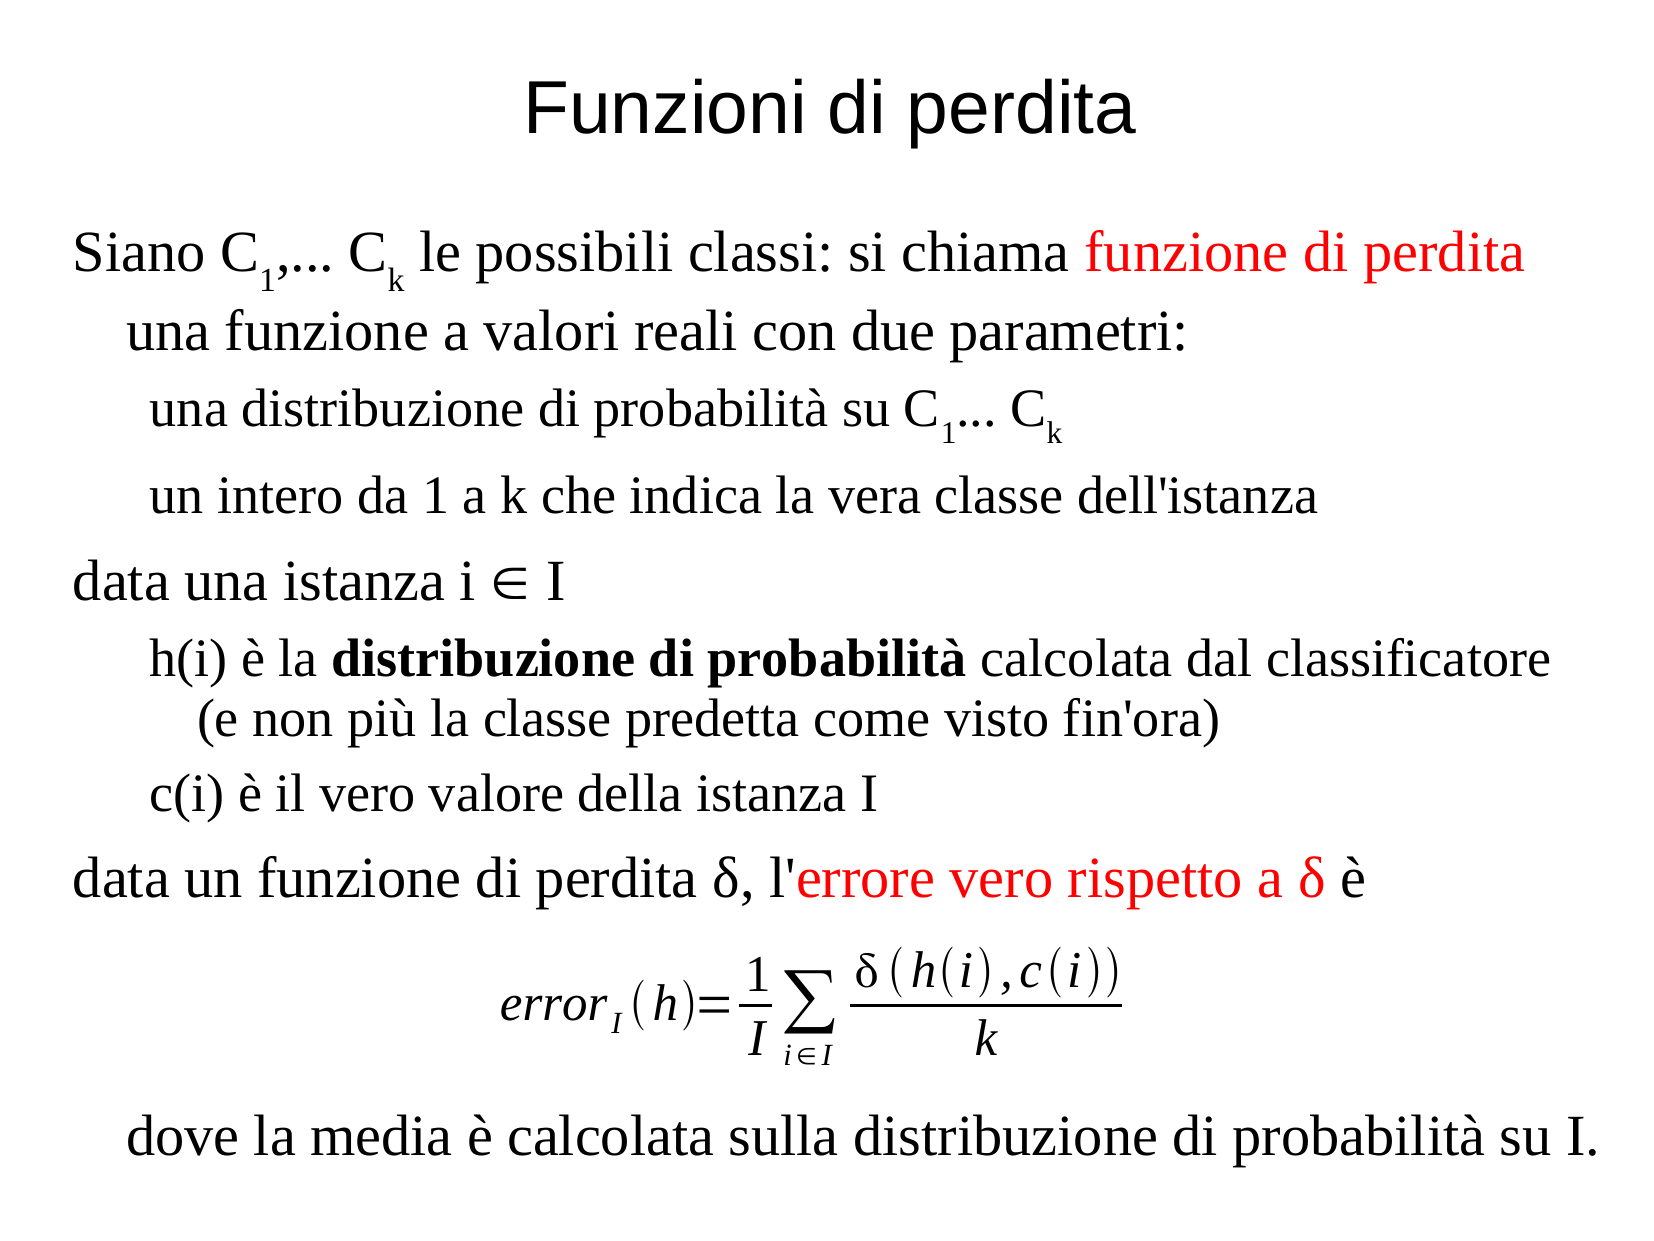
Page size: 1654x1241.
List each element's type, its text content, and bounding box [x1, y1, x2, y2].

title Funzioni di perdita [52, 42, 1608, 173]
list Siano C1,... Ck le possibili classi: si chiama funzione di perdita una funzione a valori reali con due parametri: una distribuzione di probabilità su C1... Ck un intero da 1 a k che indica la vera classe dell'istanza data una istanza i ∈ I h(i) è la distribuzione di probabilità calcolata dal classificatore (e non più la classe predetta come visto fin'ora) c(i) è il vero valore della istanza I data un funzione di perdita δ, l'errore vero rispetto a δ è dove la media è calcolata sulla distribuzione di probabilità su I. [55, 219, 1605, 1179]
chart [486, 942, 1138, 1073]
